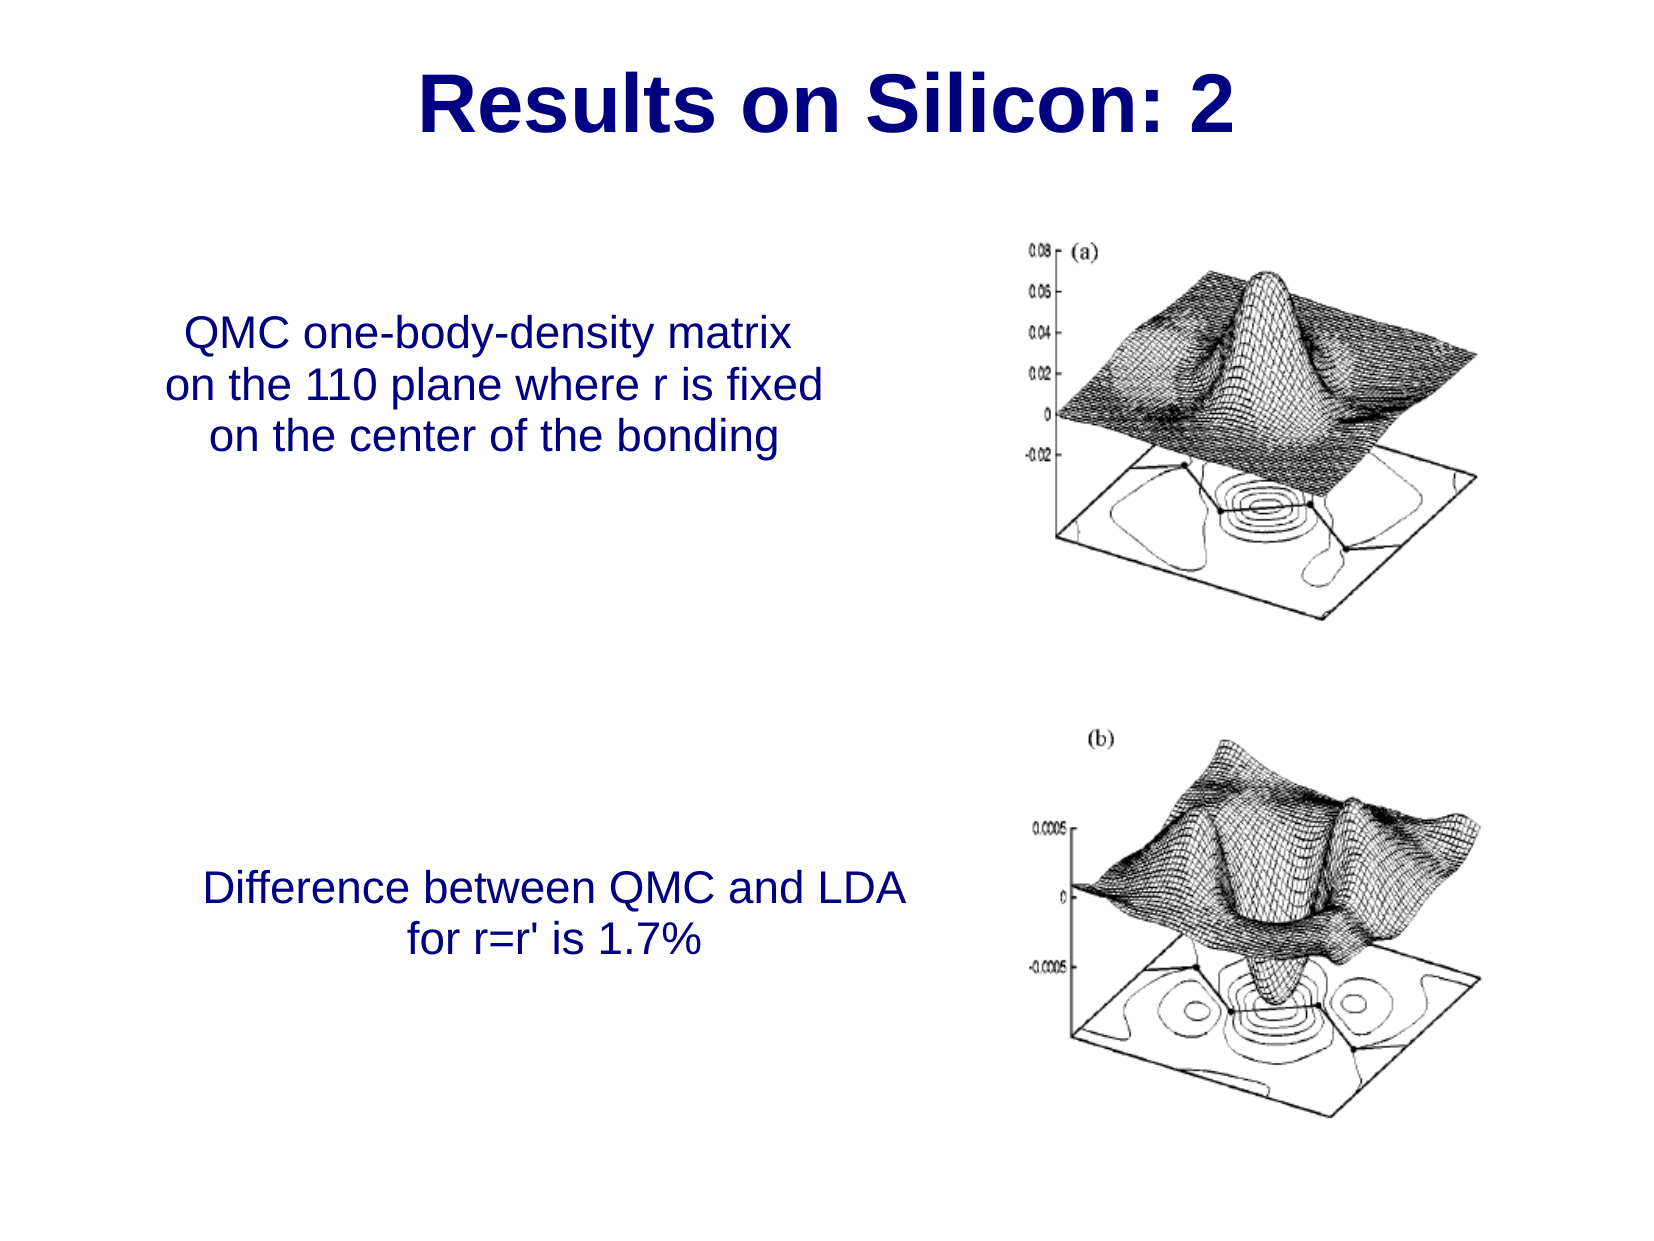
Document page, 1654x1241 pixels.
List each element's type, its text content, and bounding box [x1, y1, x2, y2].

text_box Difference between QMC and LDA for r=r' is 1.7% [187, 854, 794, 984]
text_box QMC one-body-density matrix on the 110 plane where r is fixed on the center of the bonding [150, 300, 721, 486]
picture [990, 224, 1576, 635]
title Results on Silicon: 2 [82, 0, 1571, 208]
picture [975, 712, 1584, 1126]
